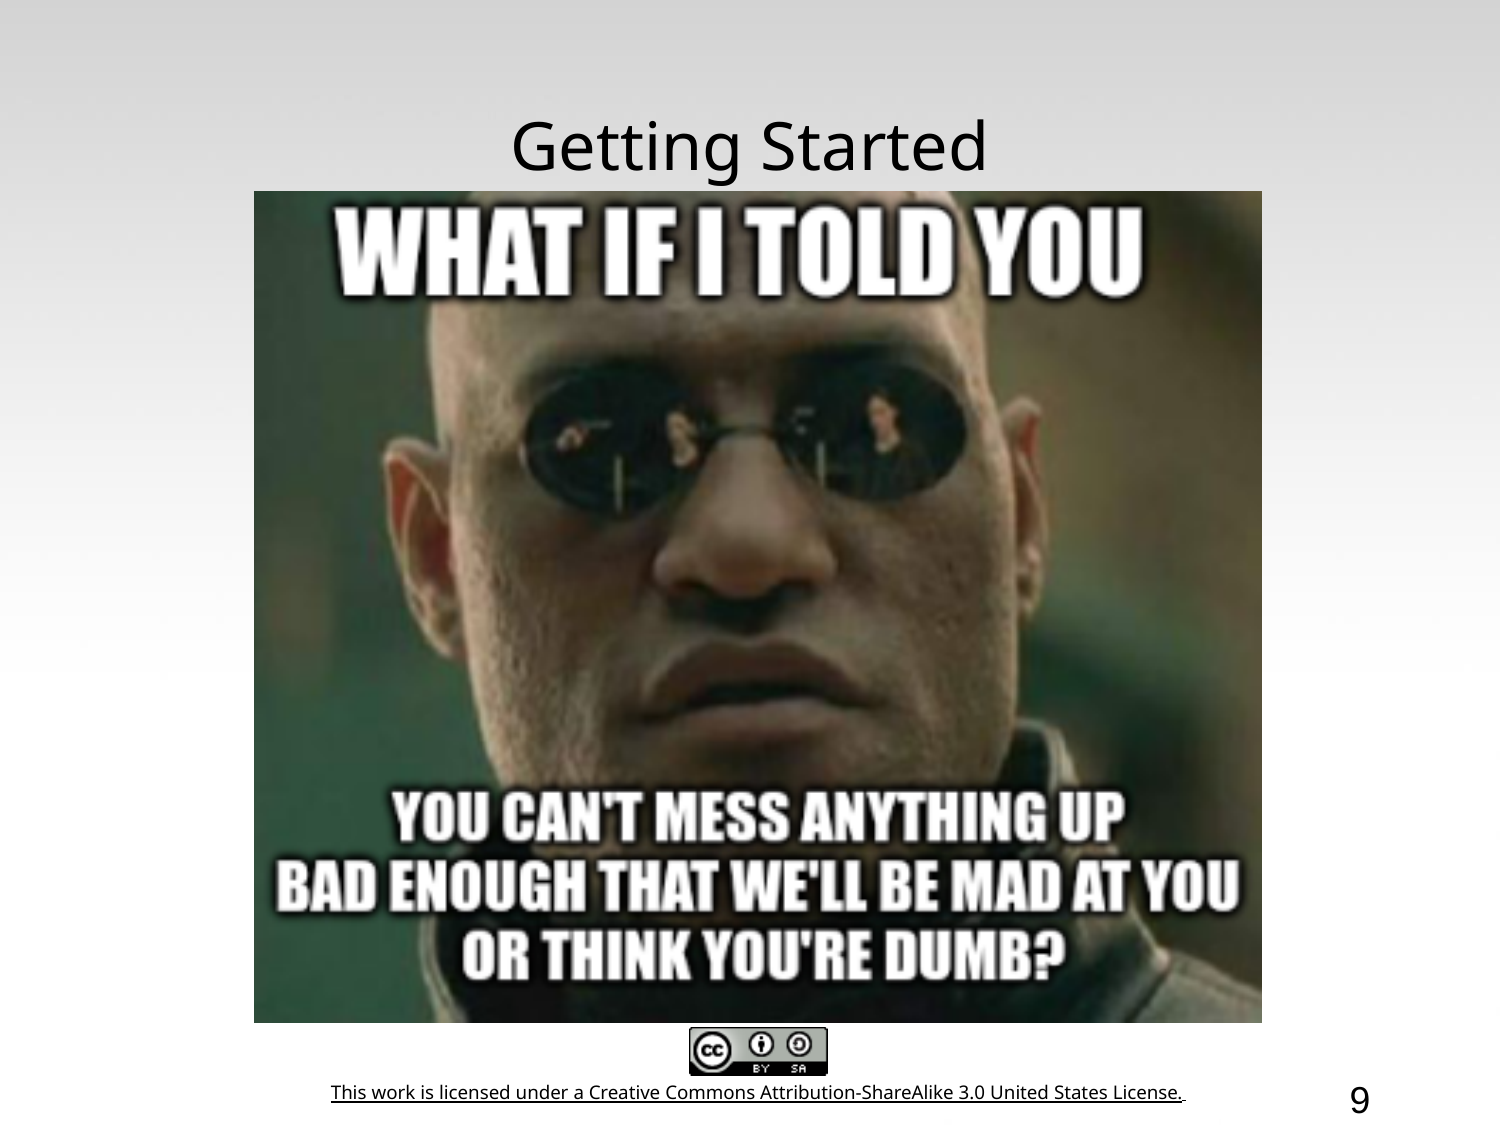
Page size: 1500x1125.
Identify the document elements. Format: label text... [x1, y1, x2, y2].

picture [0, 0, 1500, 1125]
title Getting Started [112, 49, 1388, 238]
